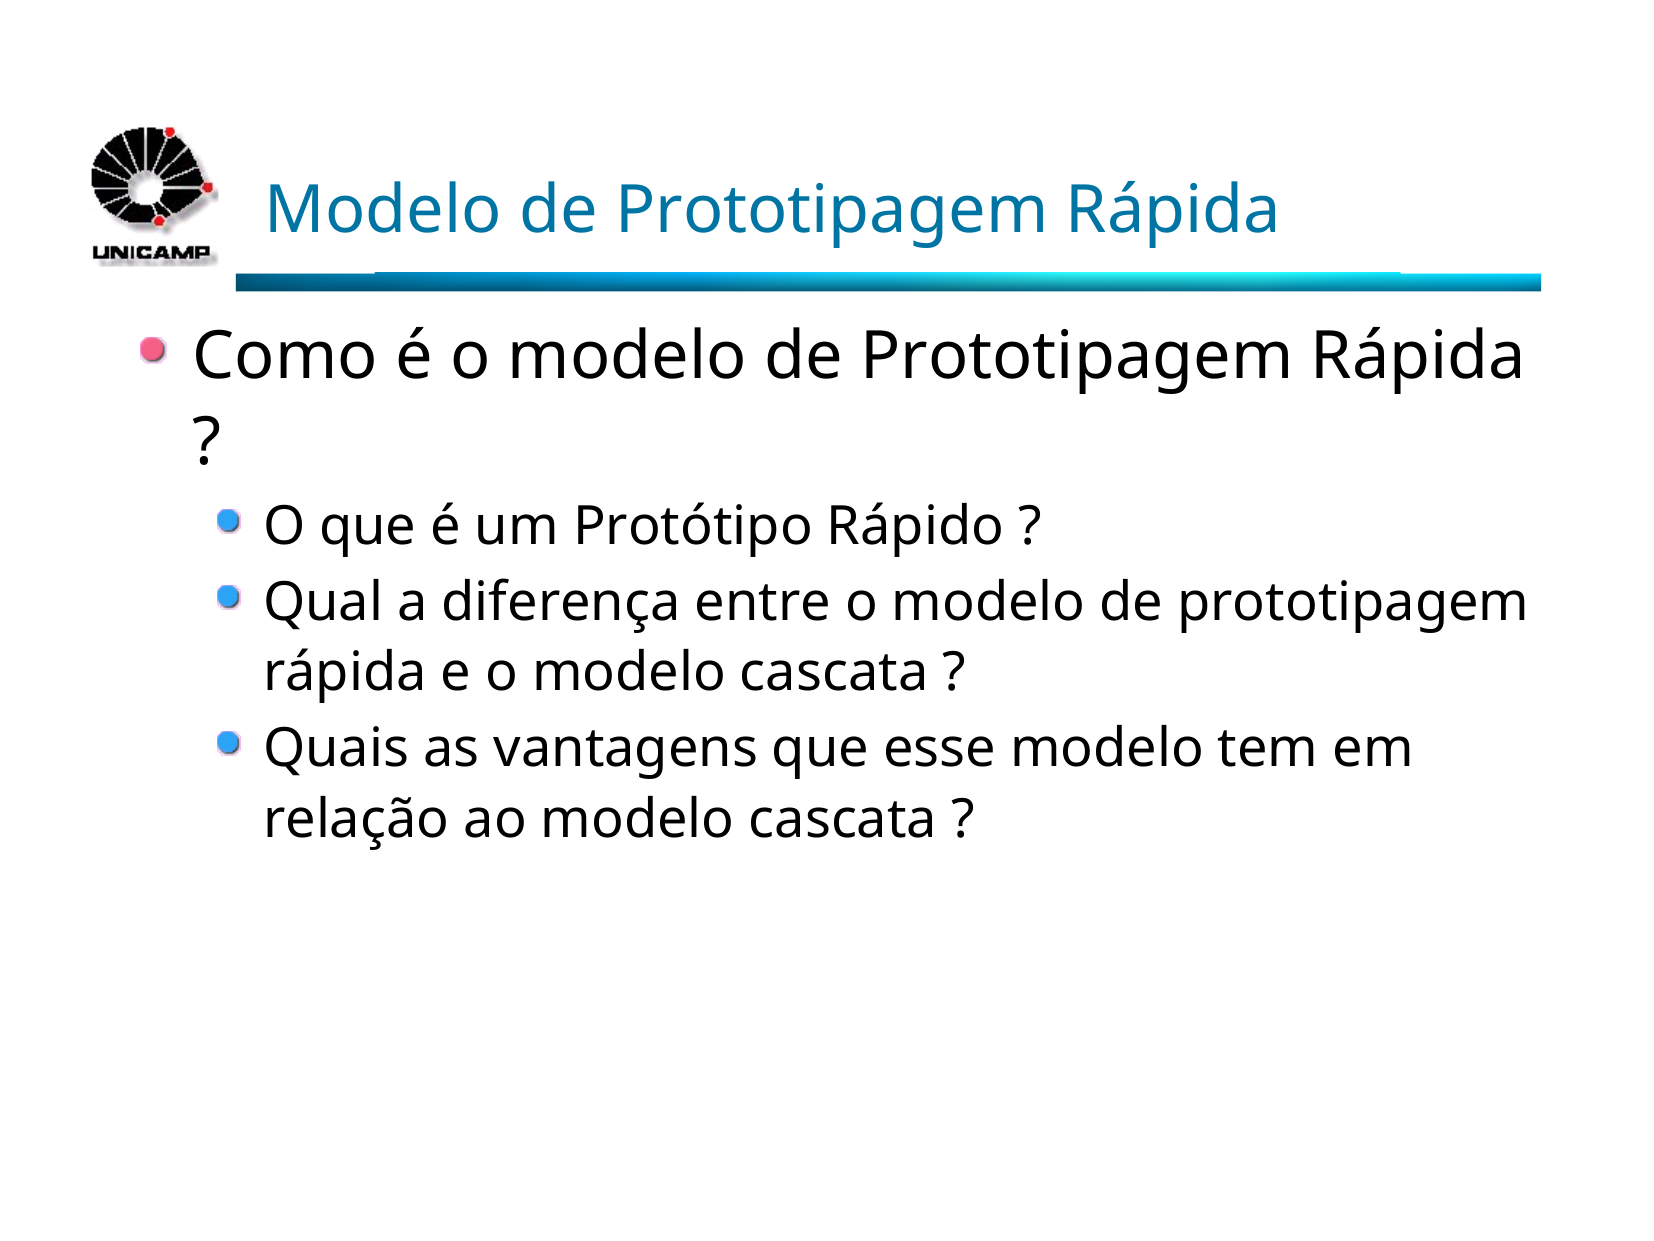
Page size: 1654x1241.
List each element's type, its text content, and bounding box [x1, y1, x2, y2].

picture [125, 272, 1654, 295]
list Como é o modelo de Prototipagem Rápida ? O que é um Protótipo Rápido ? Qual a diferença entre o modelo de prototipagem rápida e o modelo cascata ? Quais as vantagens que esse modelo tem em relação ao modelo cascata ? [121, 309, 1534, 1167]
title Modelo de Prototipagem Rápida [264, 57, 1534, 250]
